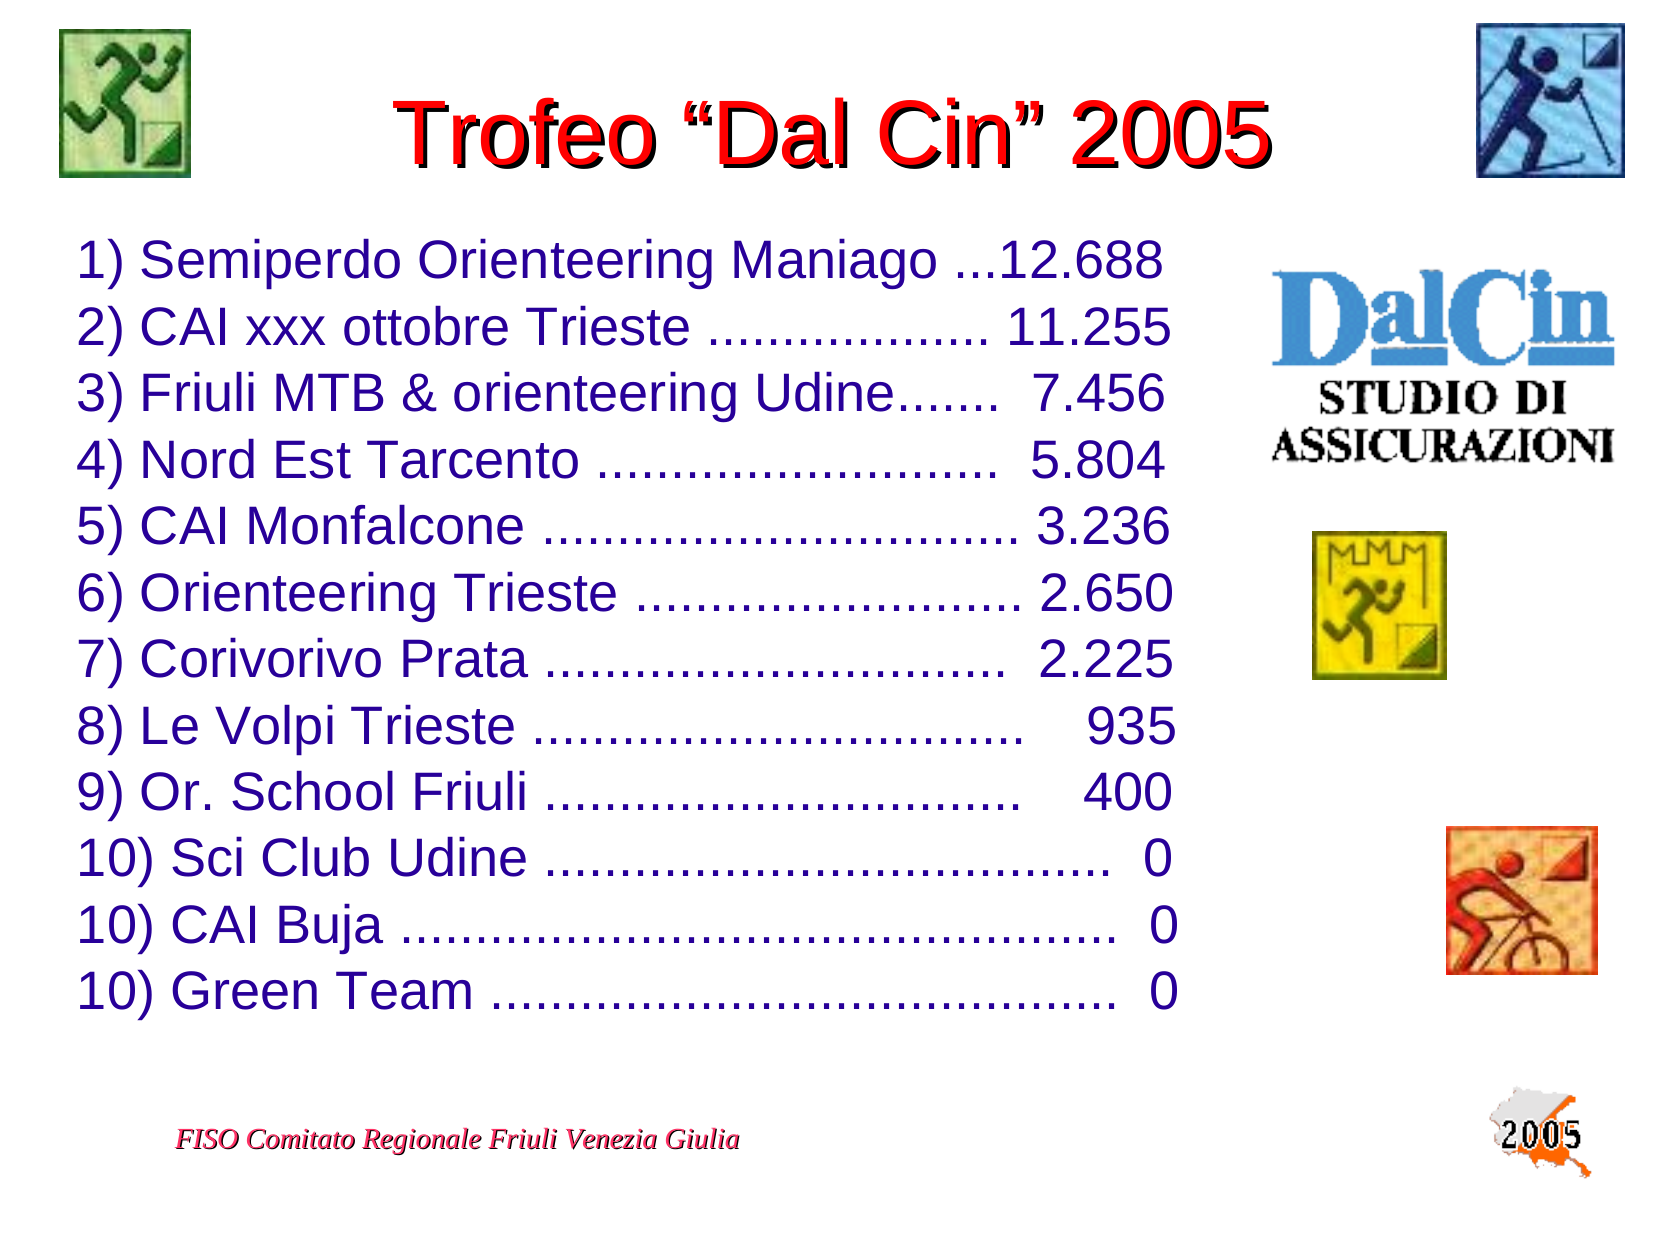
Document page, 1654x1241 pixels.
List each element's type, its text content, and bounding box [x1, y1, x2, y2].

picture [1476, 23, 1625, 178]
picture [59, 29, 191, 178]
picture [1335, 265, 1625, 473]
picture [1335, 531, 1447, 680]
picture [1446, 826, 1598, 975]
picture [1488, 1081, 1595, 1182]
title Trofeo “Dal Cin” 2005 [88, 29, 1577, 237]
list 1) Semiperdo Orienteering Maniago ...12.688 2) CAI xxx ottobre Trieste ................... 11.255 3) Friuli MTB & orienteering Udine....... 7.456 4) Nord Est Tarcento ........................... 5.804 5) CAI Monfalcone ................................ 3.236 6) Orienteering Trieste .......................... 2.650 7) Corivorivo Prata ............................... 2.225 8) Le Volpi Trieste ................................. 935 9) Or. School Friuli ................................ 400 10) Sci Club Udine ...................................... 0 10) CAI Buja ................................................ 0 10) Green Team .......................................... 0 [59, 230, 1335, 1063]
